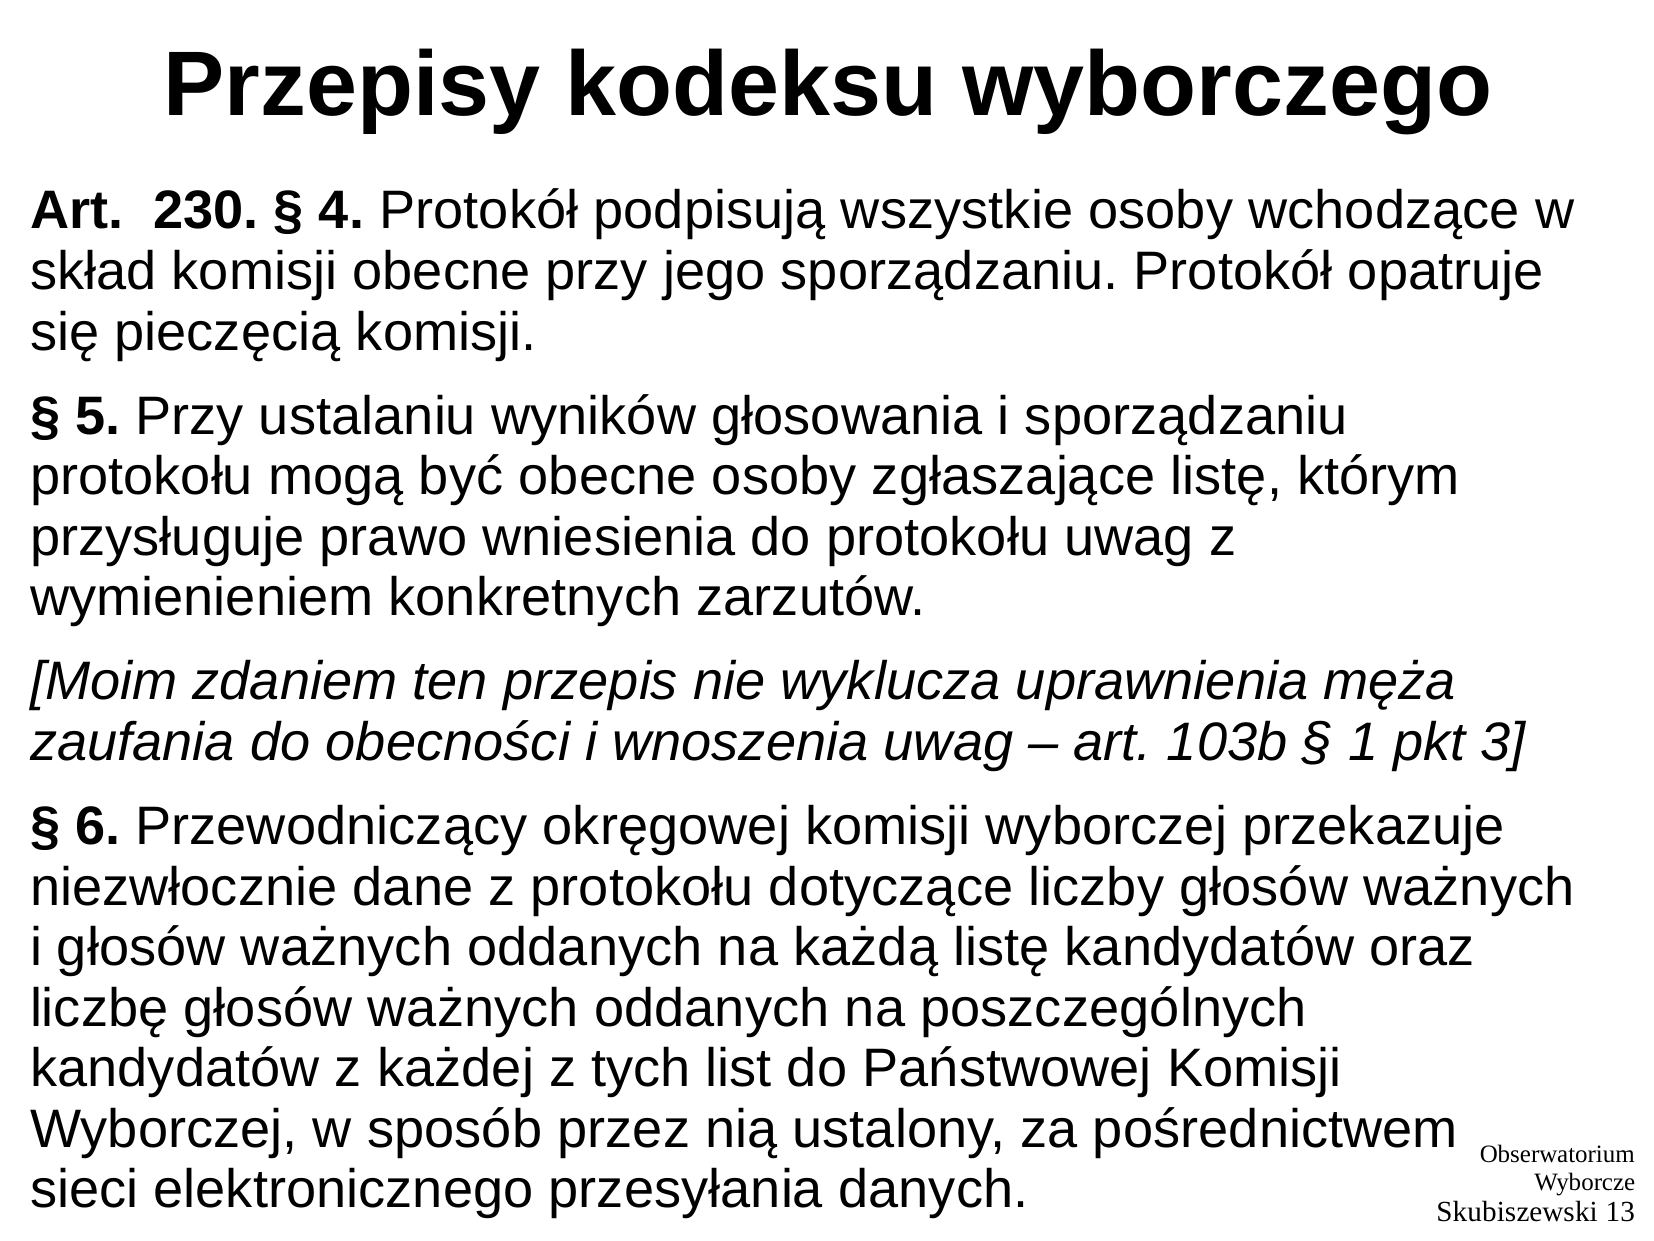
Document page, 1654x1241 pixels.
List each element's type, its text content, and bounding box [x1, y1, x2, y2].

title Przepisy kodeksu wyborczego [84, 32, 1573, 180]
list Art. 230. § 4. Protokół podpisują wszystkie osoby wchodzące w skład komisji obecne przy jego sporządzaniu. Protokół opatruje się pieczęcią komisji. § 5. Przy ustalaniu wyników głosowania i sporządzaniu protokołu mogą być obecne osoby zgłaszające listę, którym przysługuje prawo wniesienia do protokołu uwag z wymienieniem konkretnych zarzutów. [Moim zdaniem ten przepis nie wyklucza uprawnienia męża zaufania do obecności i wnoszenia uwag – art. 103b § 1 pkt 3] § 6. Przewodniczący okręgowej komisji wyborczej przekazuje niezwłocznie dane z protokołu dotyczące liczby głosów ważnych i głosów ważnych oddanych na każdą listę kandydatów oraz liczbę głosów ważnych oddanych na poszczególnych kandydatów z każdej z tych list do Państwowej Komisji Wyborczej, w sposób przez nią ustalony, za pośrednictwem sieci elektronicznego przesyłania danych. [30, 180, 1583, 1241]
